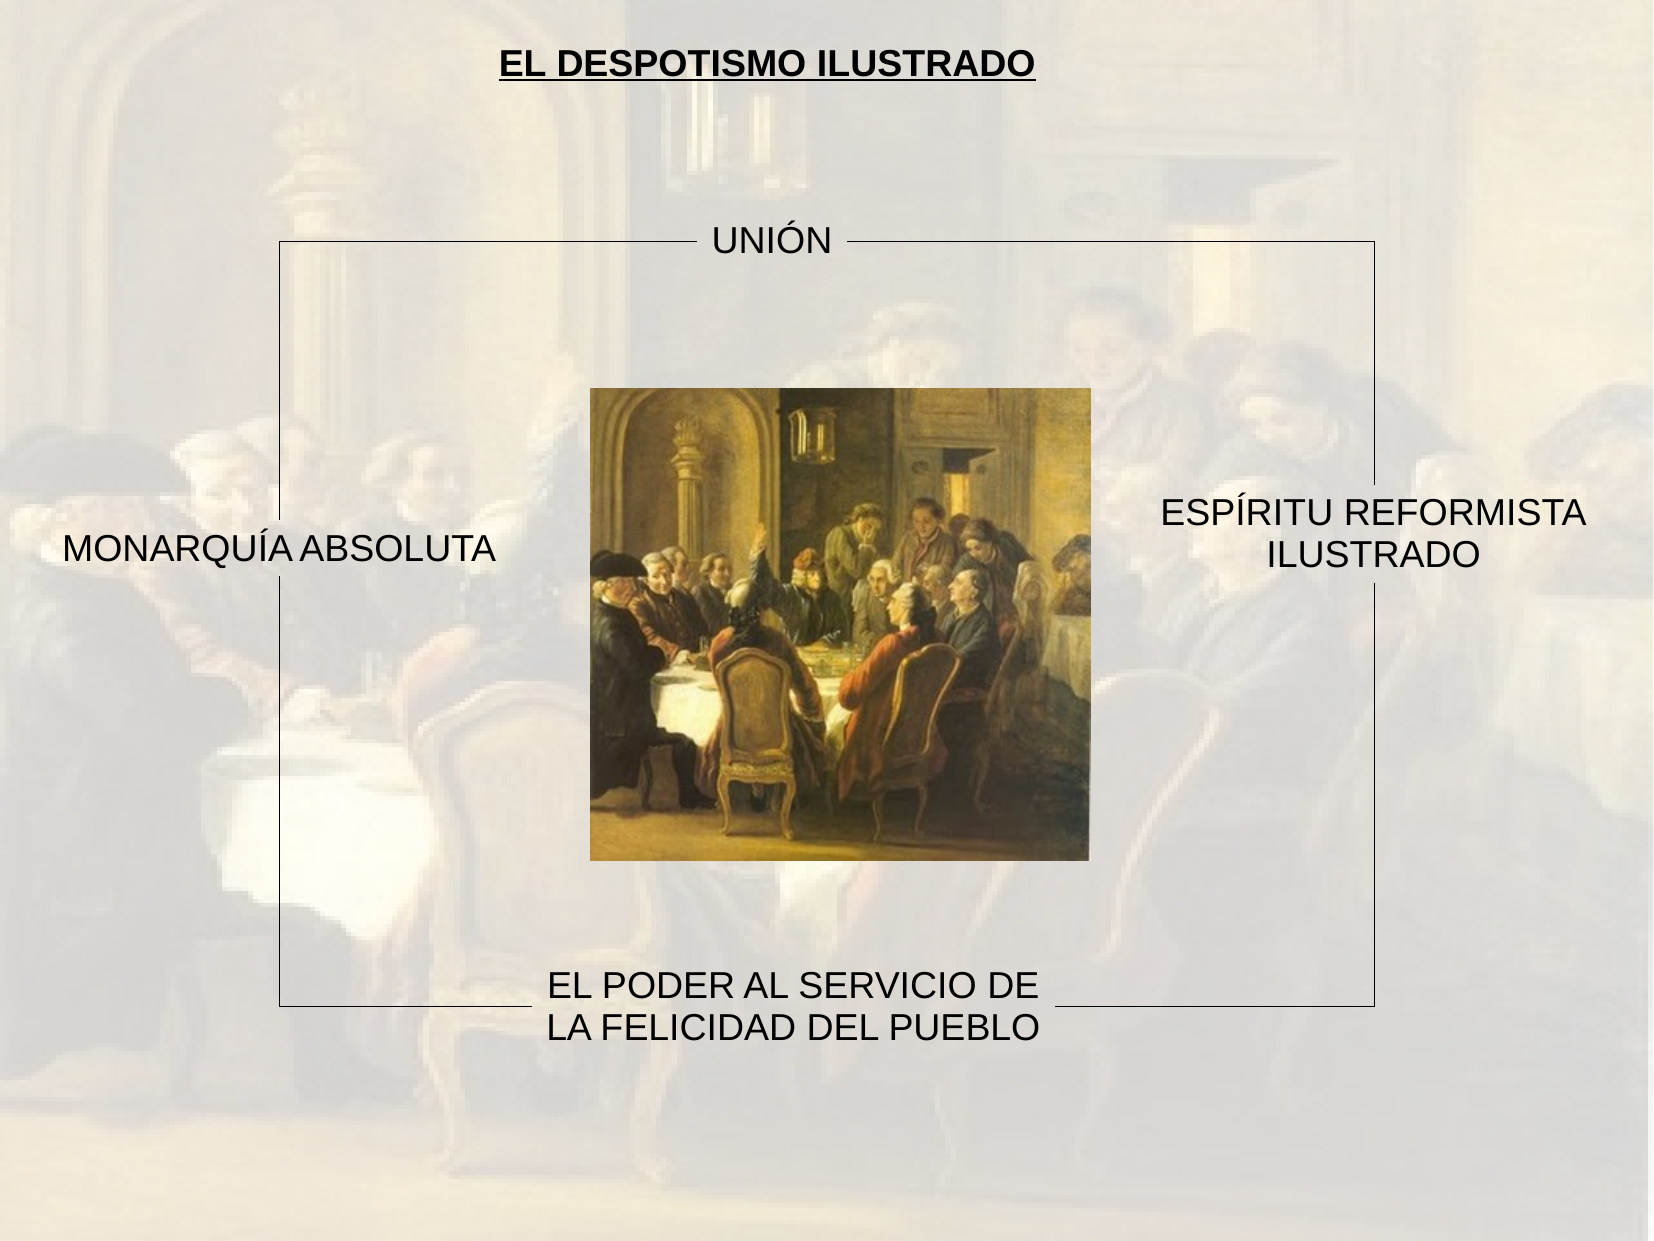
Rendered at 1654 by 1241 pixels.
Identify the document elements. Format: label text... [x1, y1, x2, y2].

picture [0, 0, 1654, 1241]
text_box EL DESPOTISMO ILUSTRADO [484, 35, 1051, 94]
text_box UNIÓN [696, 212, 848, 270]
text_box MONARQUÍA ABSOLUTA [47, 519, 513, 577]
text_box ESPÍRITU REFORMISTA ILUSTRADO [1145, 484, 1603, 584]
text_box EL PODER AL SERVICIO DE LA FELICIDAD DEL PUEBLO [531, 956, 1056, 1056]
